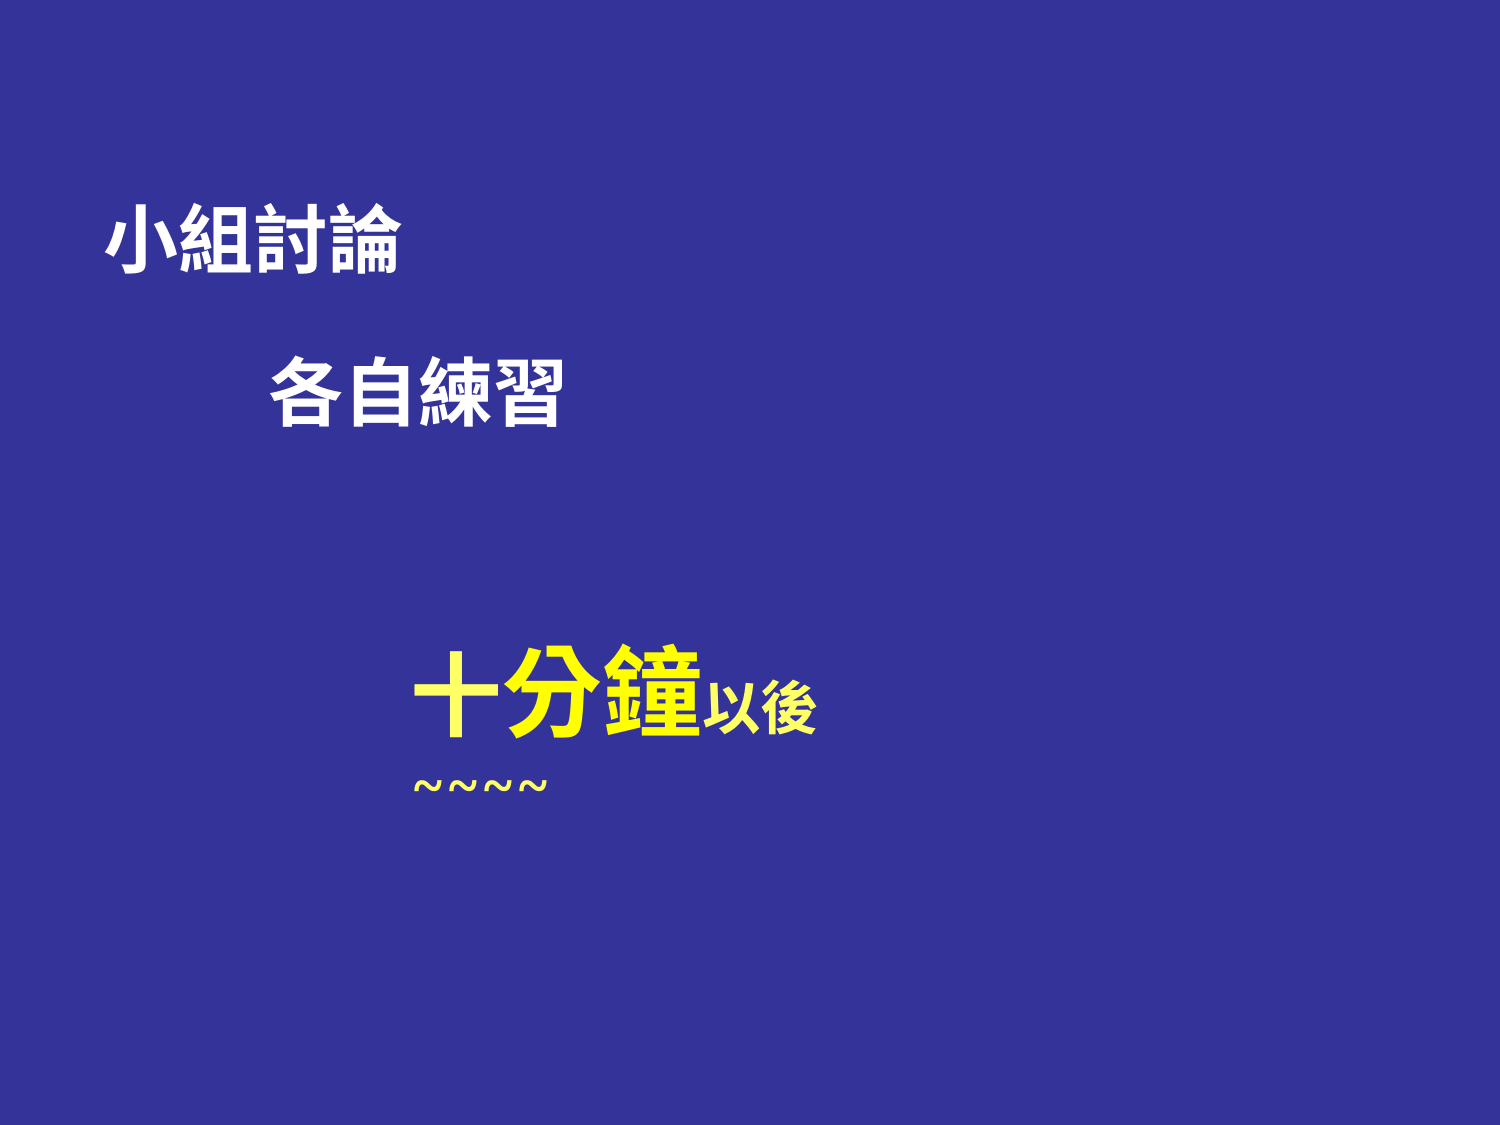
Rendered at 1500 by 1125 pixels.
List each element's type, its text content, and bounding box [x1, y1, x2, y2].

text_box 各自練習 [253, 338, 715, 444]
text_box 小組討論 [88, 184, 431, 290]
text_box 十分鐘以後 ~~~~ [395, 621, 1010, 757]
